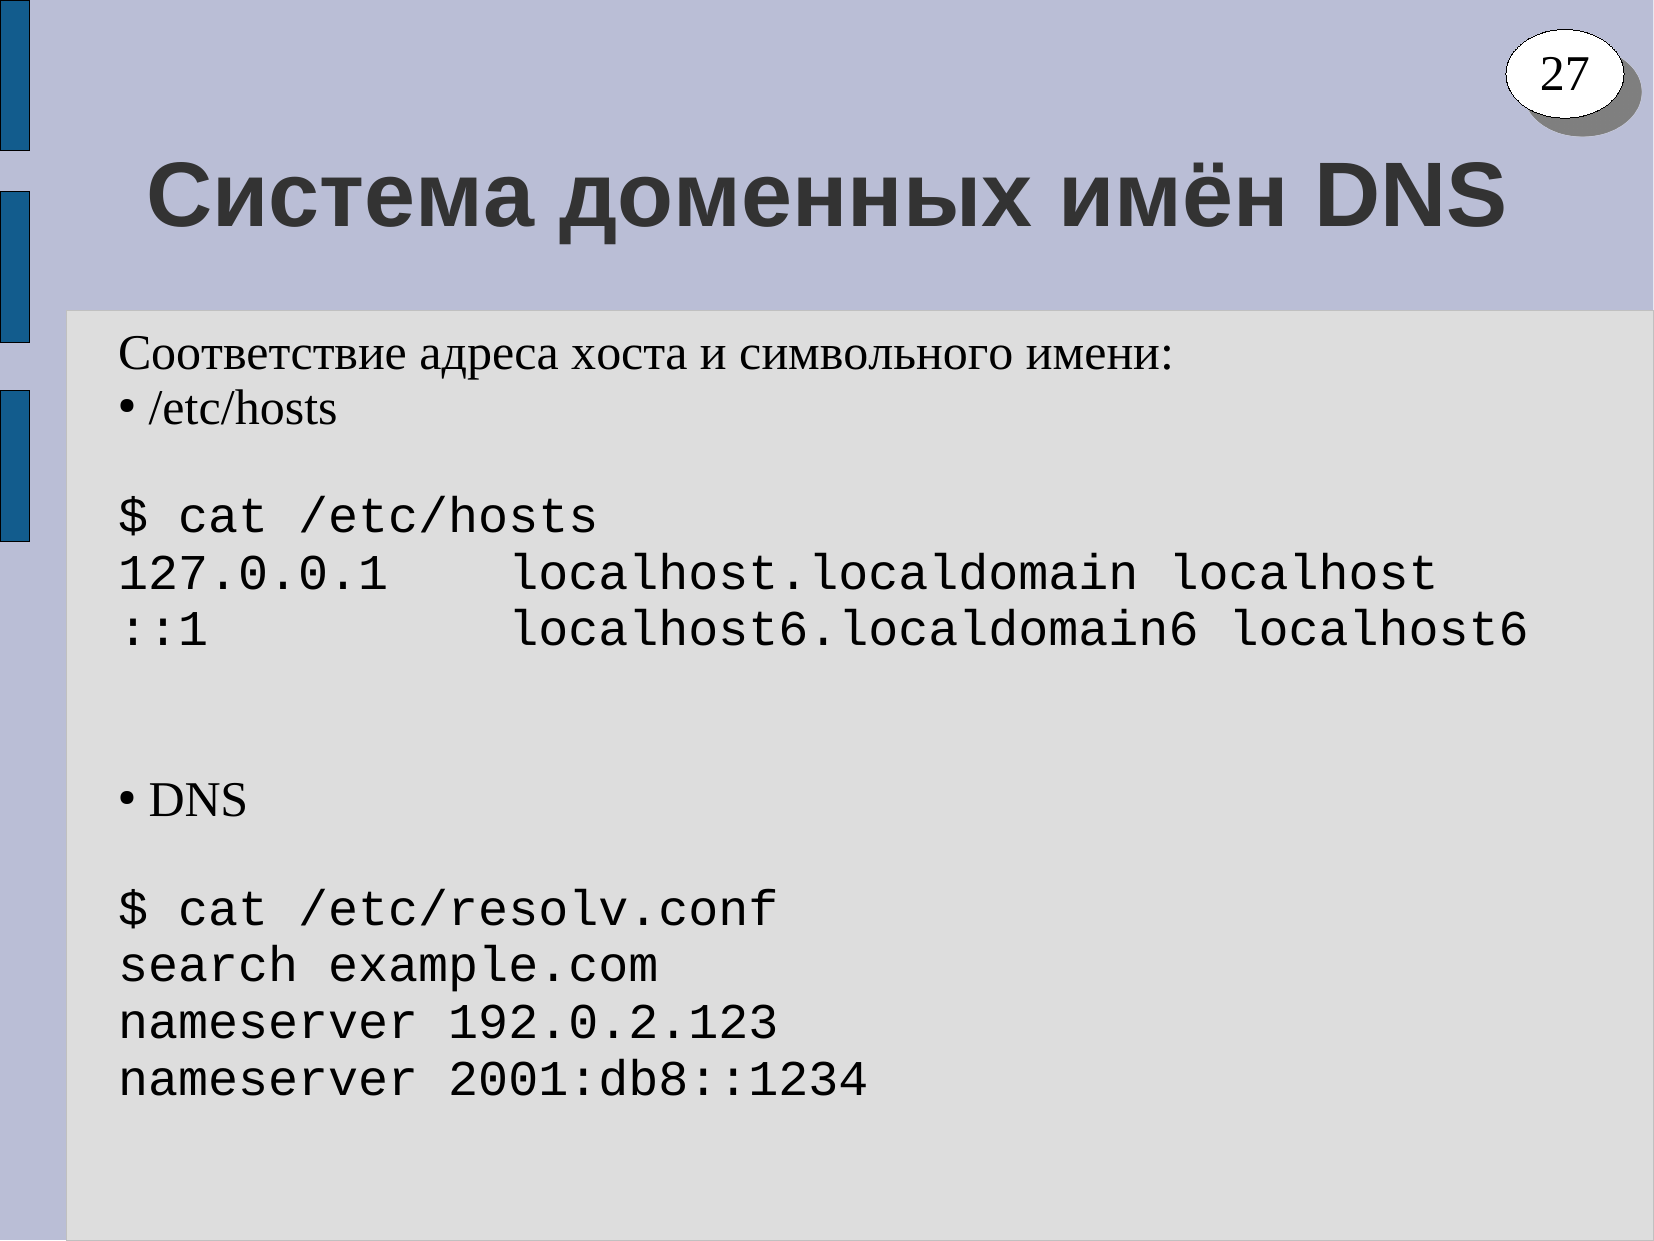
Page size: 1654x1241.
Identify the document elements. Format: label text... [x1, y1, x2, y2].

title Система доменных имён DNS [121, 91, 1534, 299]
text_box Соответствие адреса хоста и символьного имени: /etc/hosts $ cat /etc/hosts 127.0.0.1 localhost.localdomain localhost ::1 localhost6.localdomain6 localhost6 DNS $ cat /etc/resolv.conf search example.com nameserver 192.0.2.123 nameserver 2001:db8::1234 [118, 324, 1625, 1222]
text_box 27 [1505, 29, 1625, 119]
